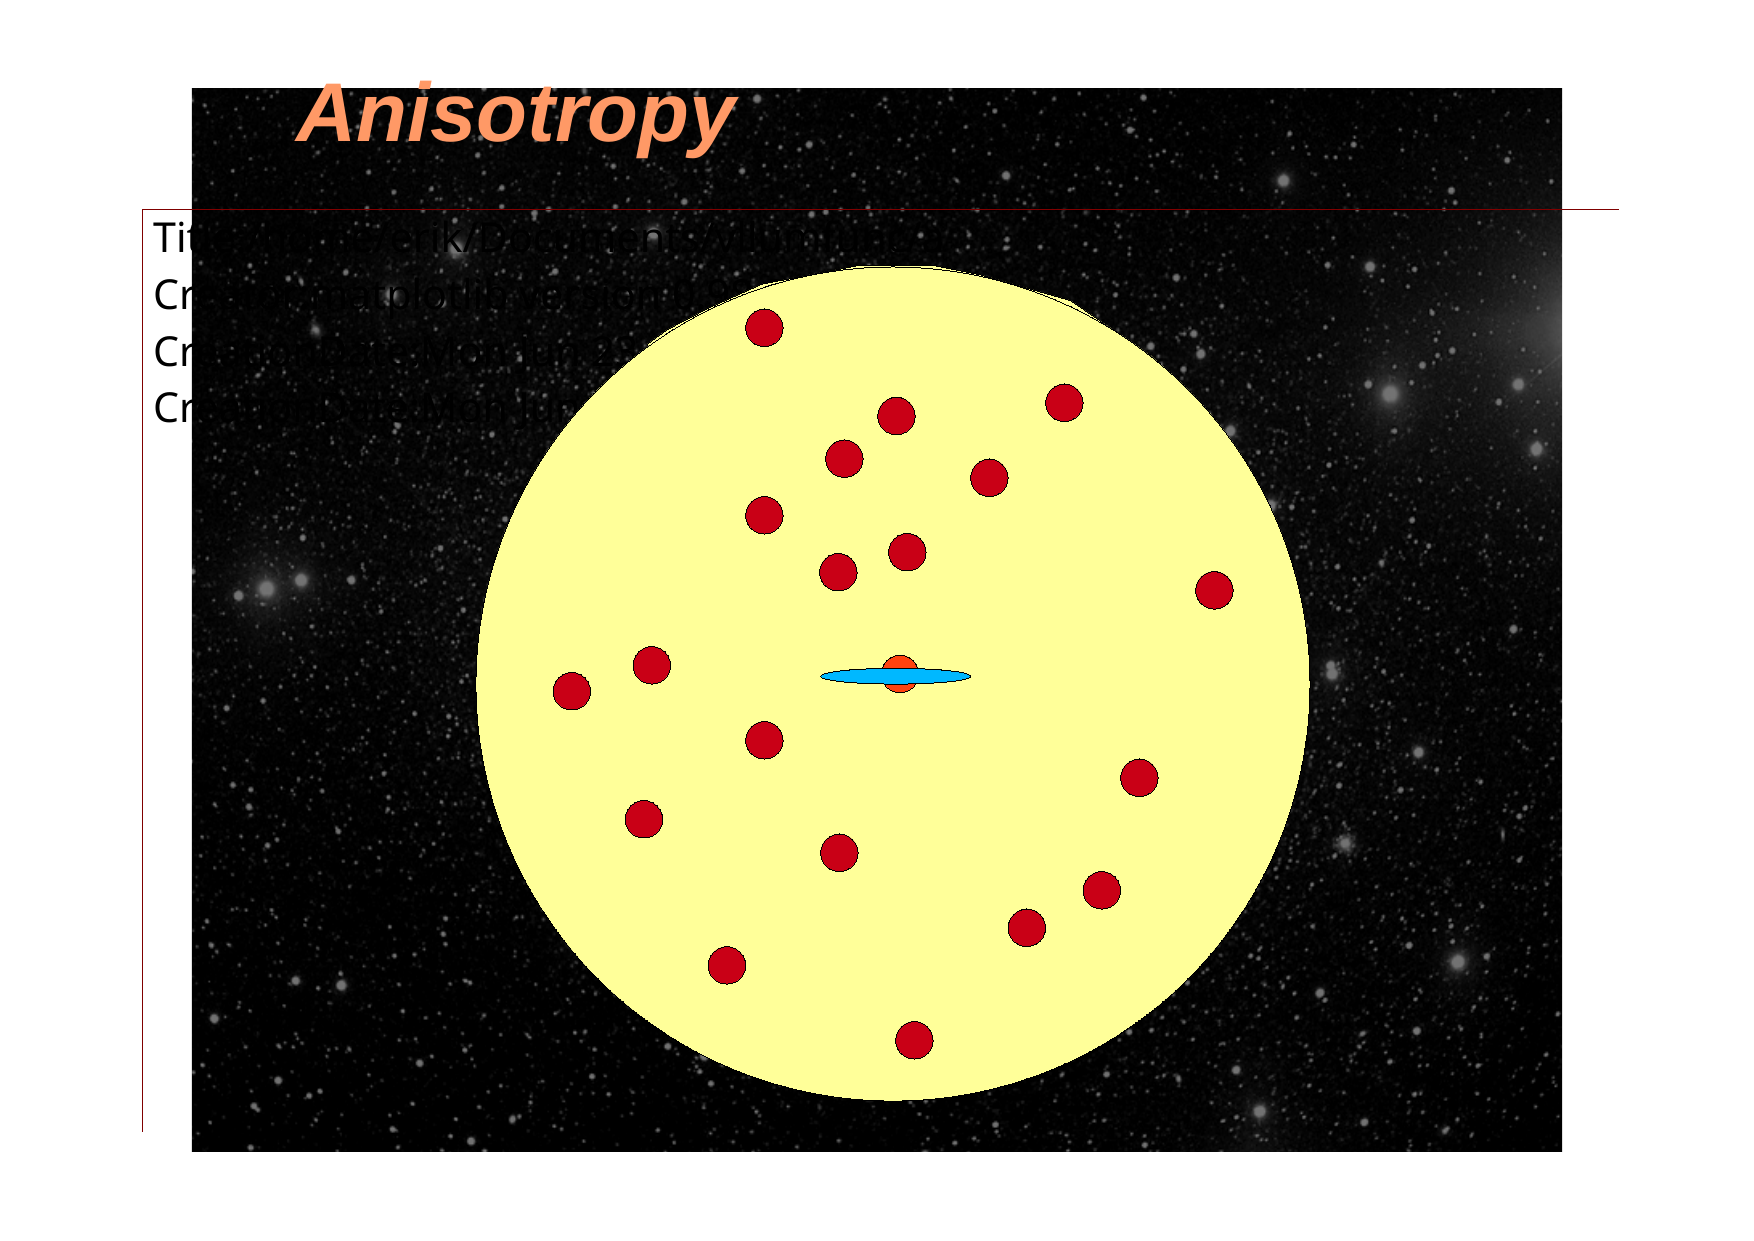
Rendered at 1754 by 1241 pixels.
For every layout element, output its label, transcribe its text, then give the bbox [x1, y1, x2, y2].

text_box [475, 266, 1311, 1102]
title Anisotropy [296, 88, 1467, 267]
picture [139, 88, 1619, 1152]
